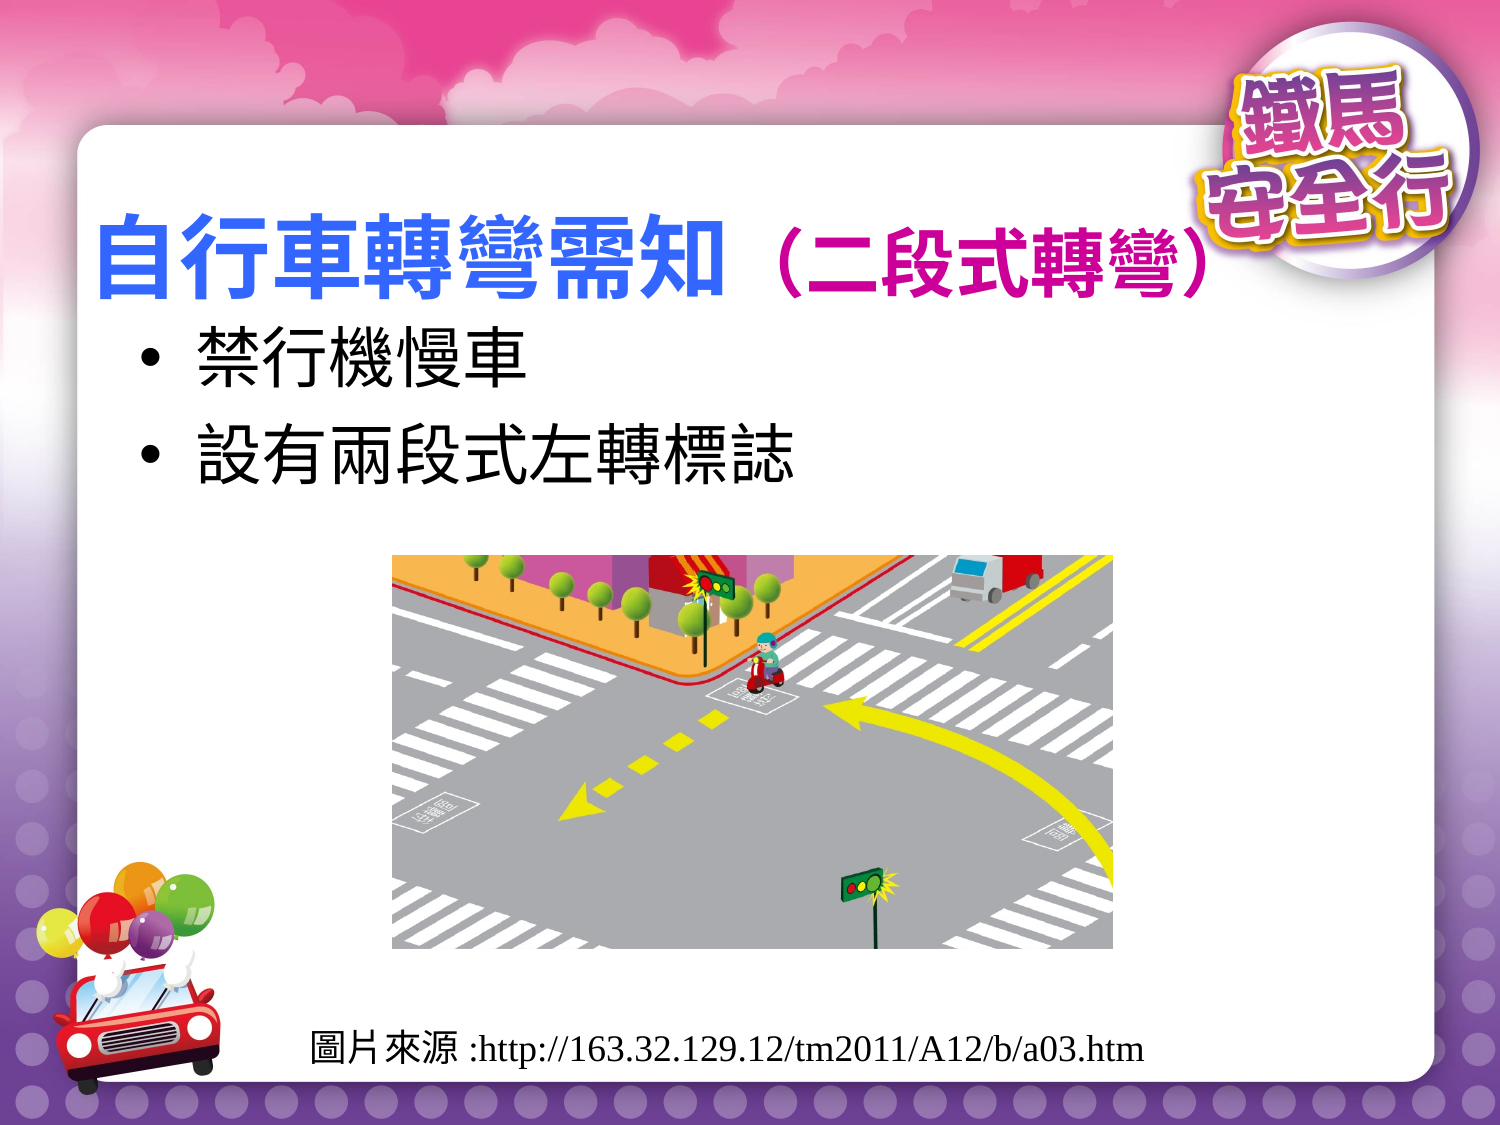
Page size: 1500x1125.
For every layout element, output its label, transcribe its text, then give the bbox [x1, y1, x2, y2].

picture [392, 555, 1113, 949]
list 禁行機慢車 設有兩段式左轉標誌 [123, 308, 1474, 1019]
text_box 圖片來源:http://163.32.129.12/tm2011/A12/b/a03.htm [294, 1016, 1161, 1076]
title 自行車轉彎需知（二段式轉彎） [0, 160, 1347, 349]
